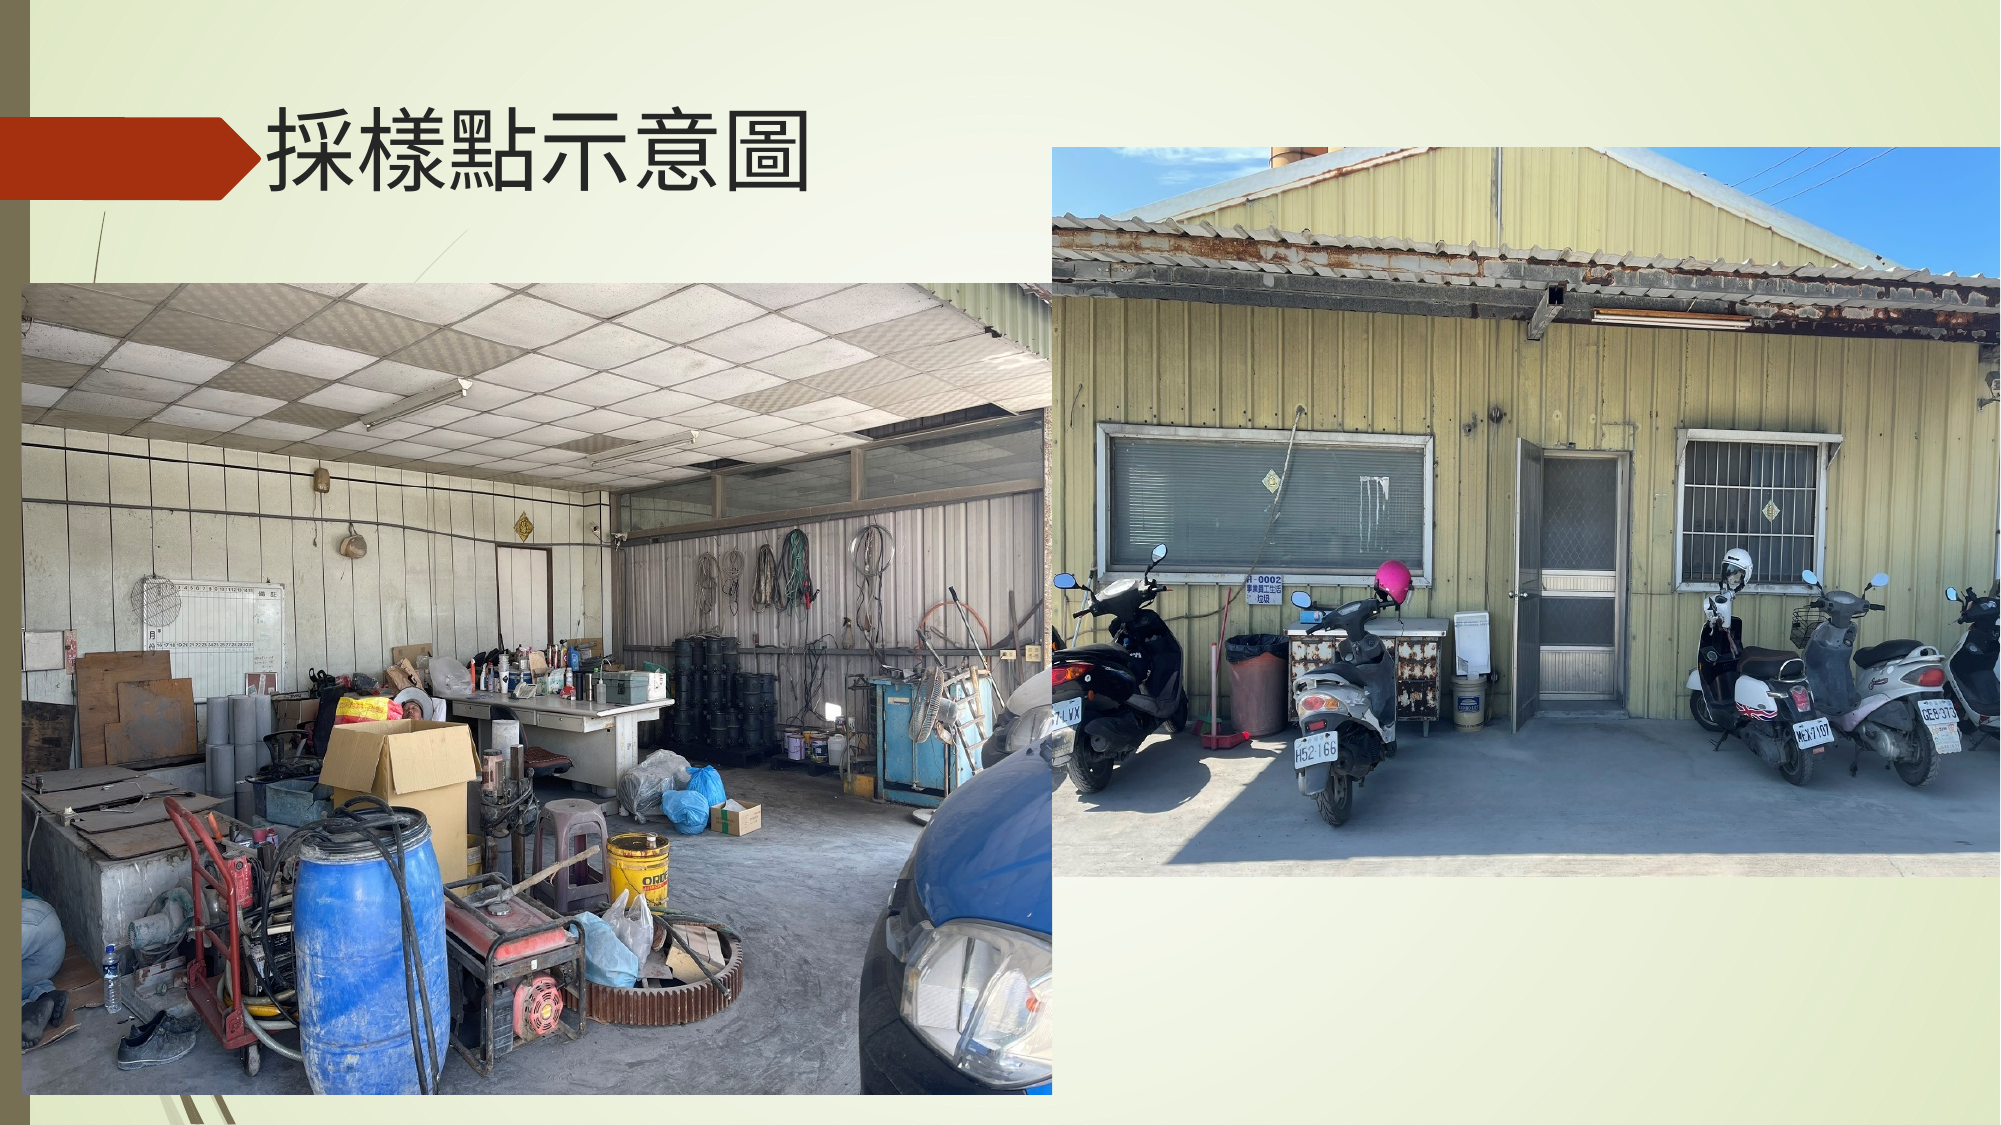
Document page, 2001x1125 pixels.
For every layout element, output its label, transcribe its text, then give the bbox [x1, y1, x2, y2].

picture [21, 147, 2000, 1095]
title 採樣點示意圖 [249, 84, 1712, 283]
